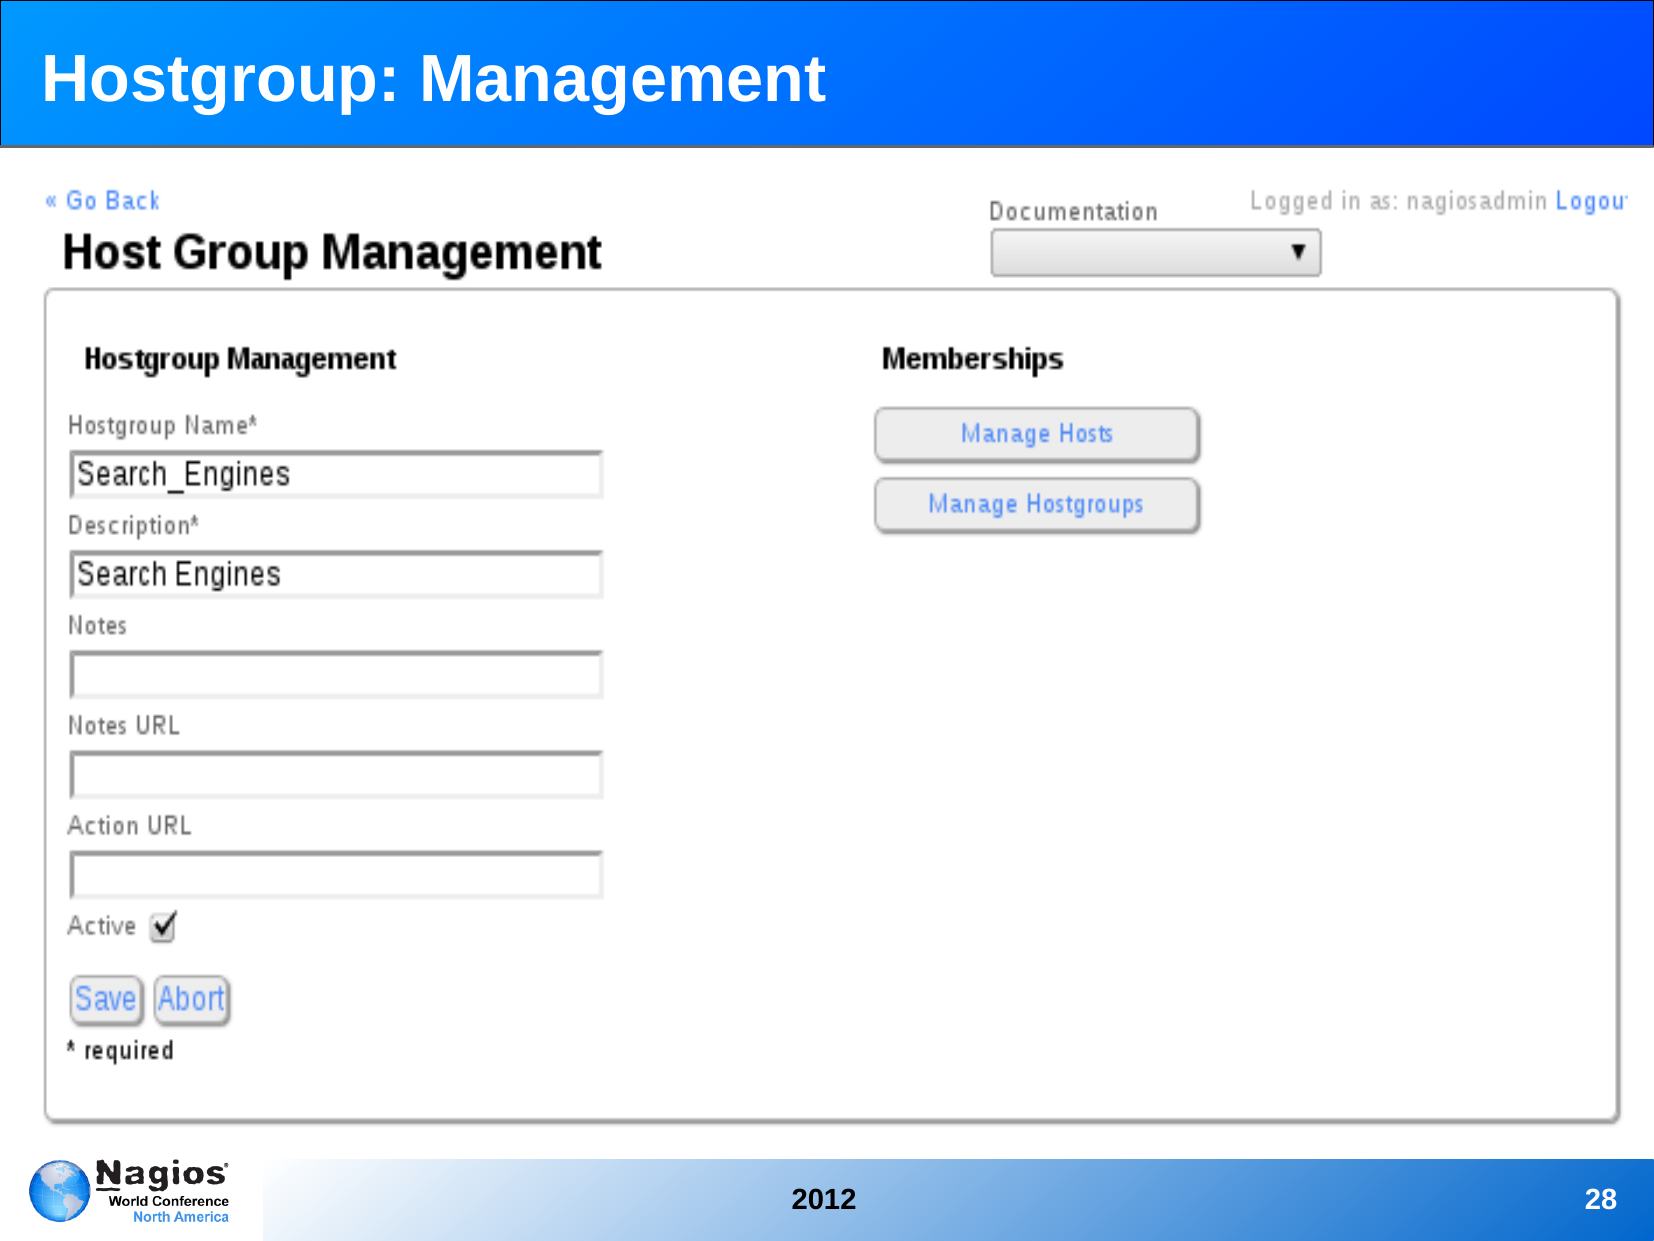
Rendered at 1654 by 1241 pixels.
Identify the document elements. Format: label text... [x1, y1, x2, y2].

picture [29, 1159, 229, 1235]
title Hostgroup: Management [41, 36, 1248, 120]
picture [19, 175, 1628, 1141]
